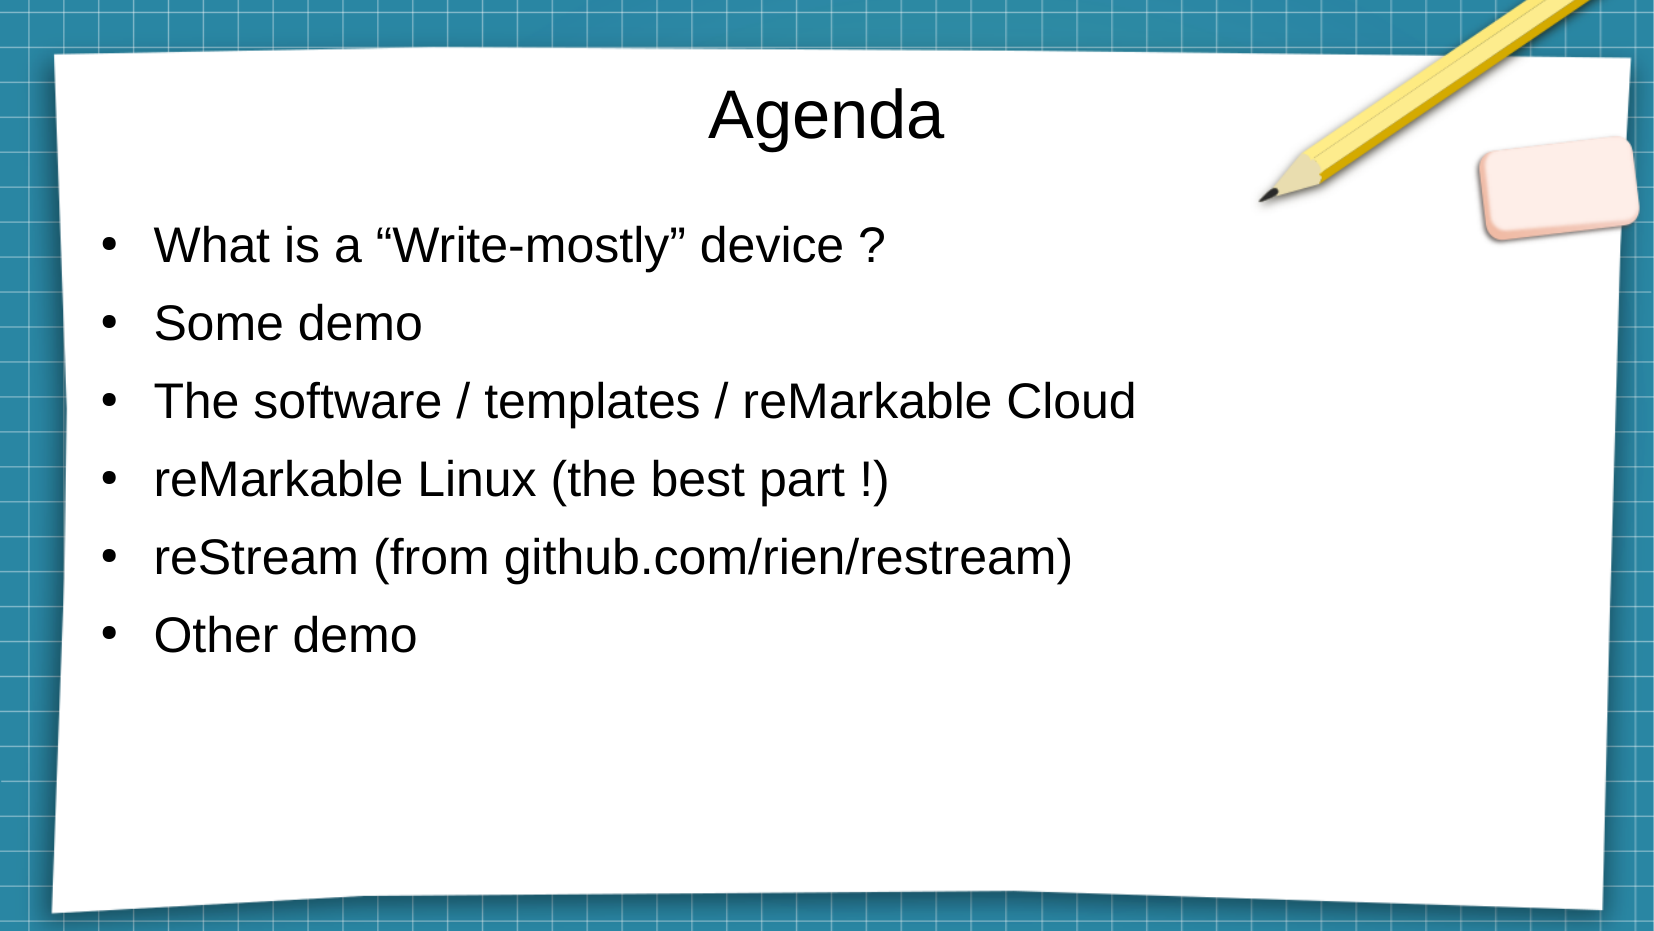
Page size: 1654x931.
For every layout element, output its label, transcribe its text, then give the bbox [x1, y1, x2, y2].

list What is a “Write-mostly” device ? Some demo The software / templates / reMarkable Cloud reMarkable Linux (the best part !) reStream (from github.com/rien/restream) Other demo [82, 217, 1571, 758]
picture [0, 0, 1654, 931]
title Agenda [82, 37, 1571, 193]
